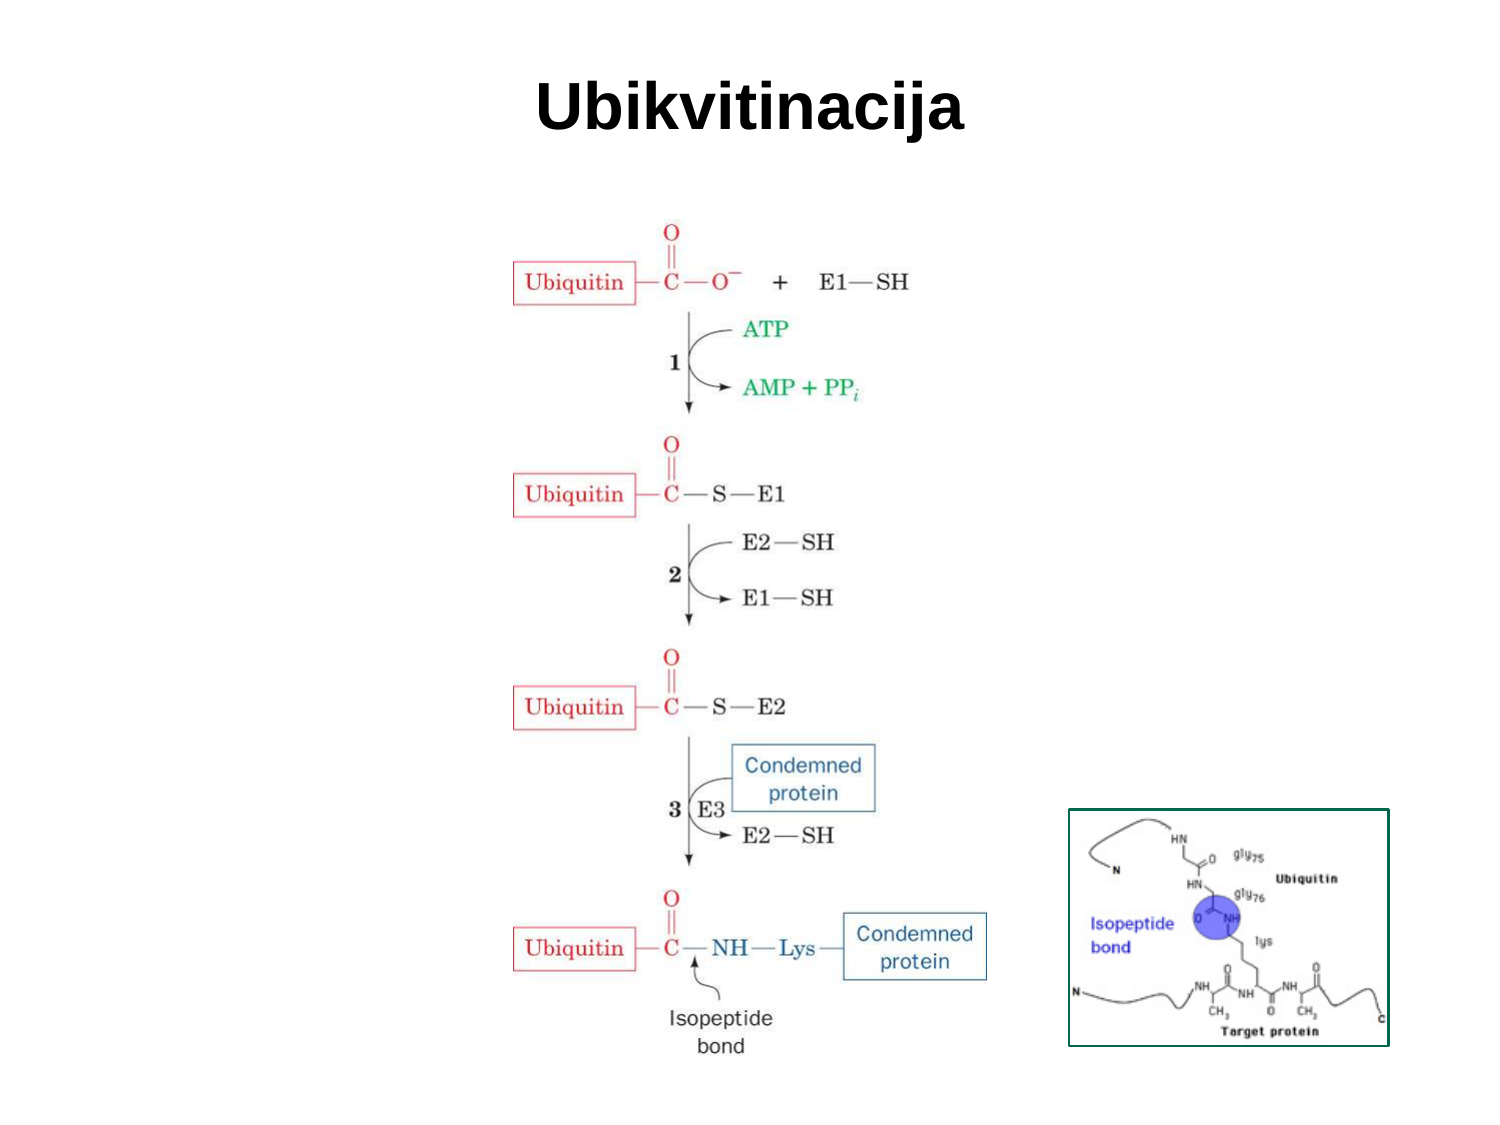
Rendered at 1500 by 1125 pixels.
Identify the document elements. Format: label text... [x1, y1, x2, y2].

picture [1070, 810, 1388, 1045]
picture [513, 219, 987, 1057]
text_box Ubikvitinacija [112, 42, 1388, 163]
